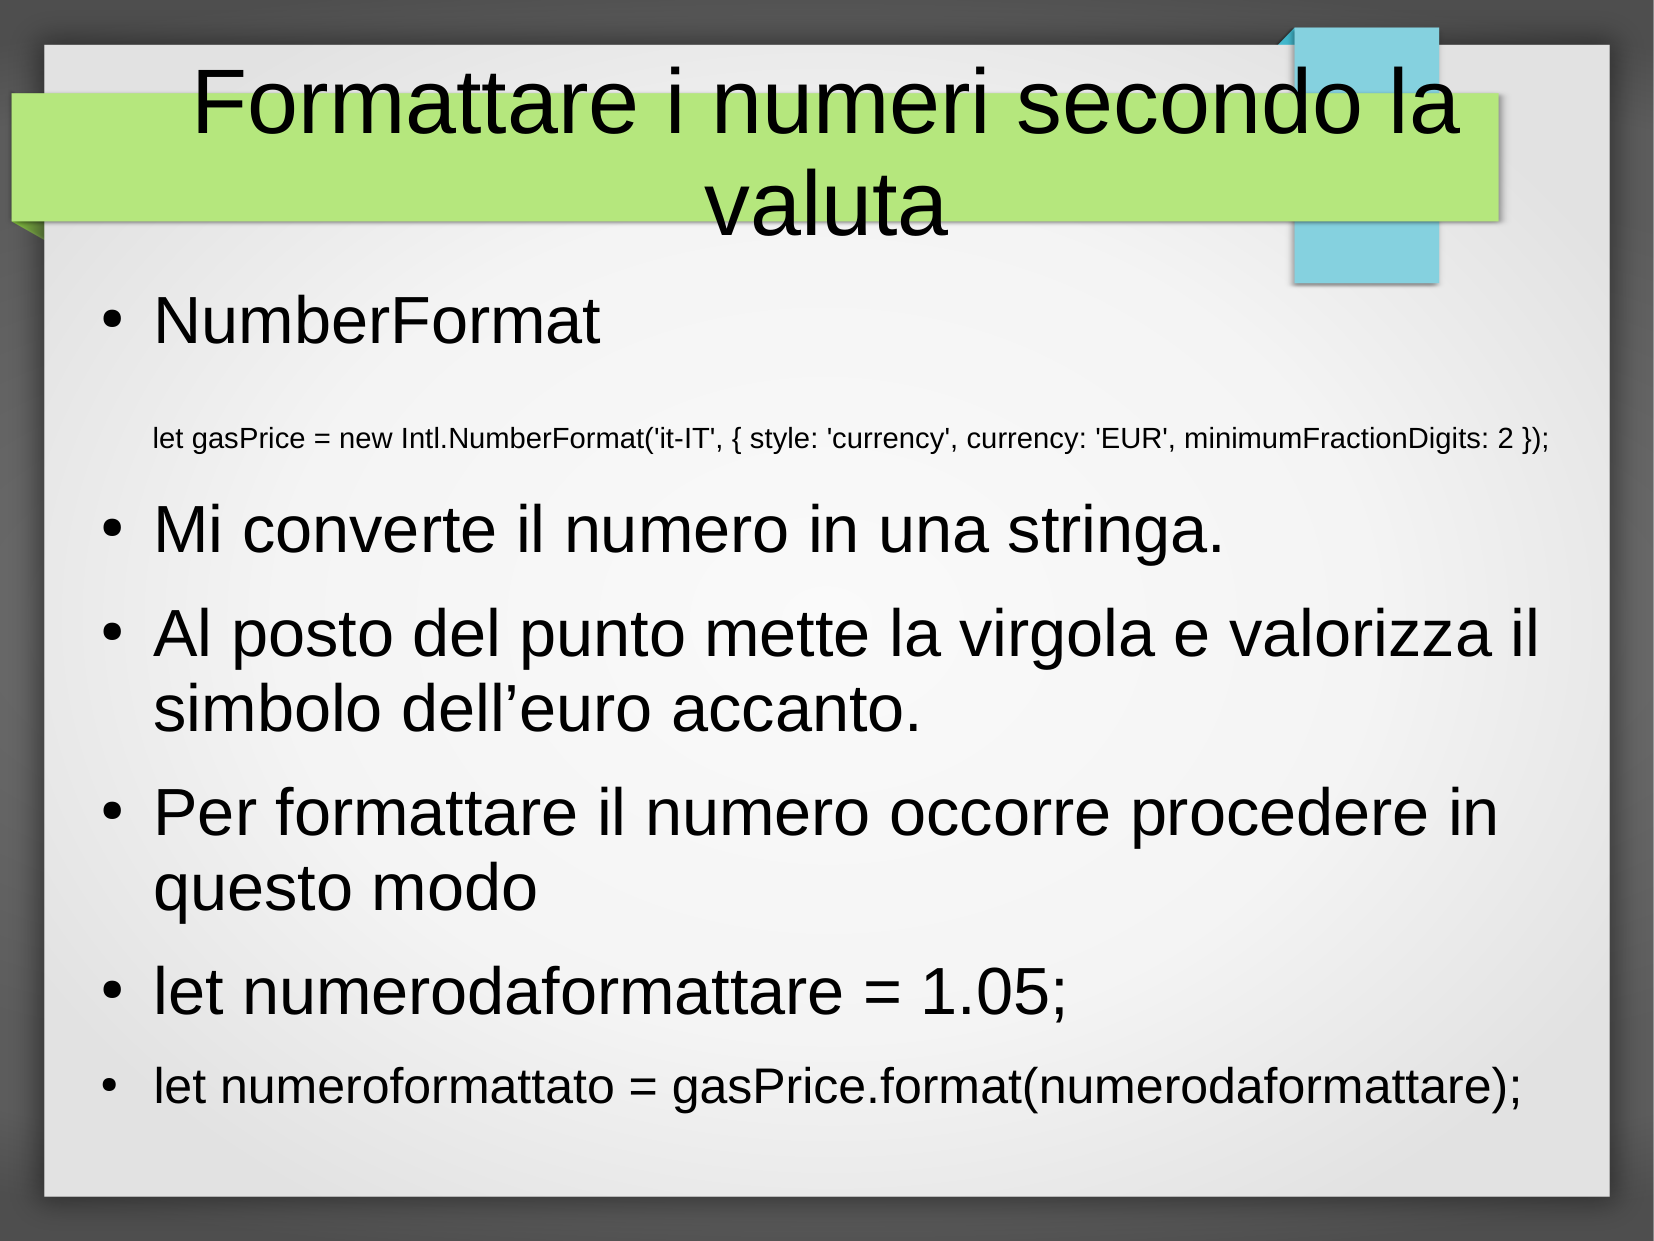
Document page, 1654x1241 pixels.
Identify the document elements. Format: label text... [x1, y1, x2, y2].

list NumberFormat let gasPrice = new Intl.NumberFormat('it-IT', { style: 'currency', currency: 'EUR', minimumFractionDigits: 2 }); Mi converte il numero in una stringa. Al posto del punto mette la virgola e valorizza il simbolo dell’euro accanto. Per formattare il numero occorre procedere in questo modo let numerodaformattare = 1.05; let numeroformattato = gasPrice.format(numerodaformattare); [82, 283, 1571, 1146]
title Formattare i numeri secondo la valuta [82, 49, 1571, 257]
picture [0, 0, 1654, 1241]
